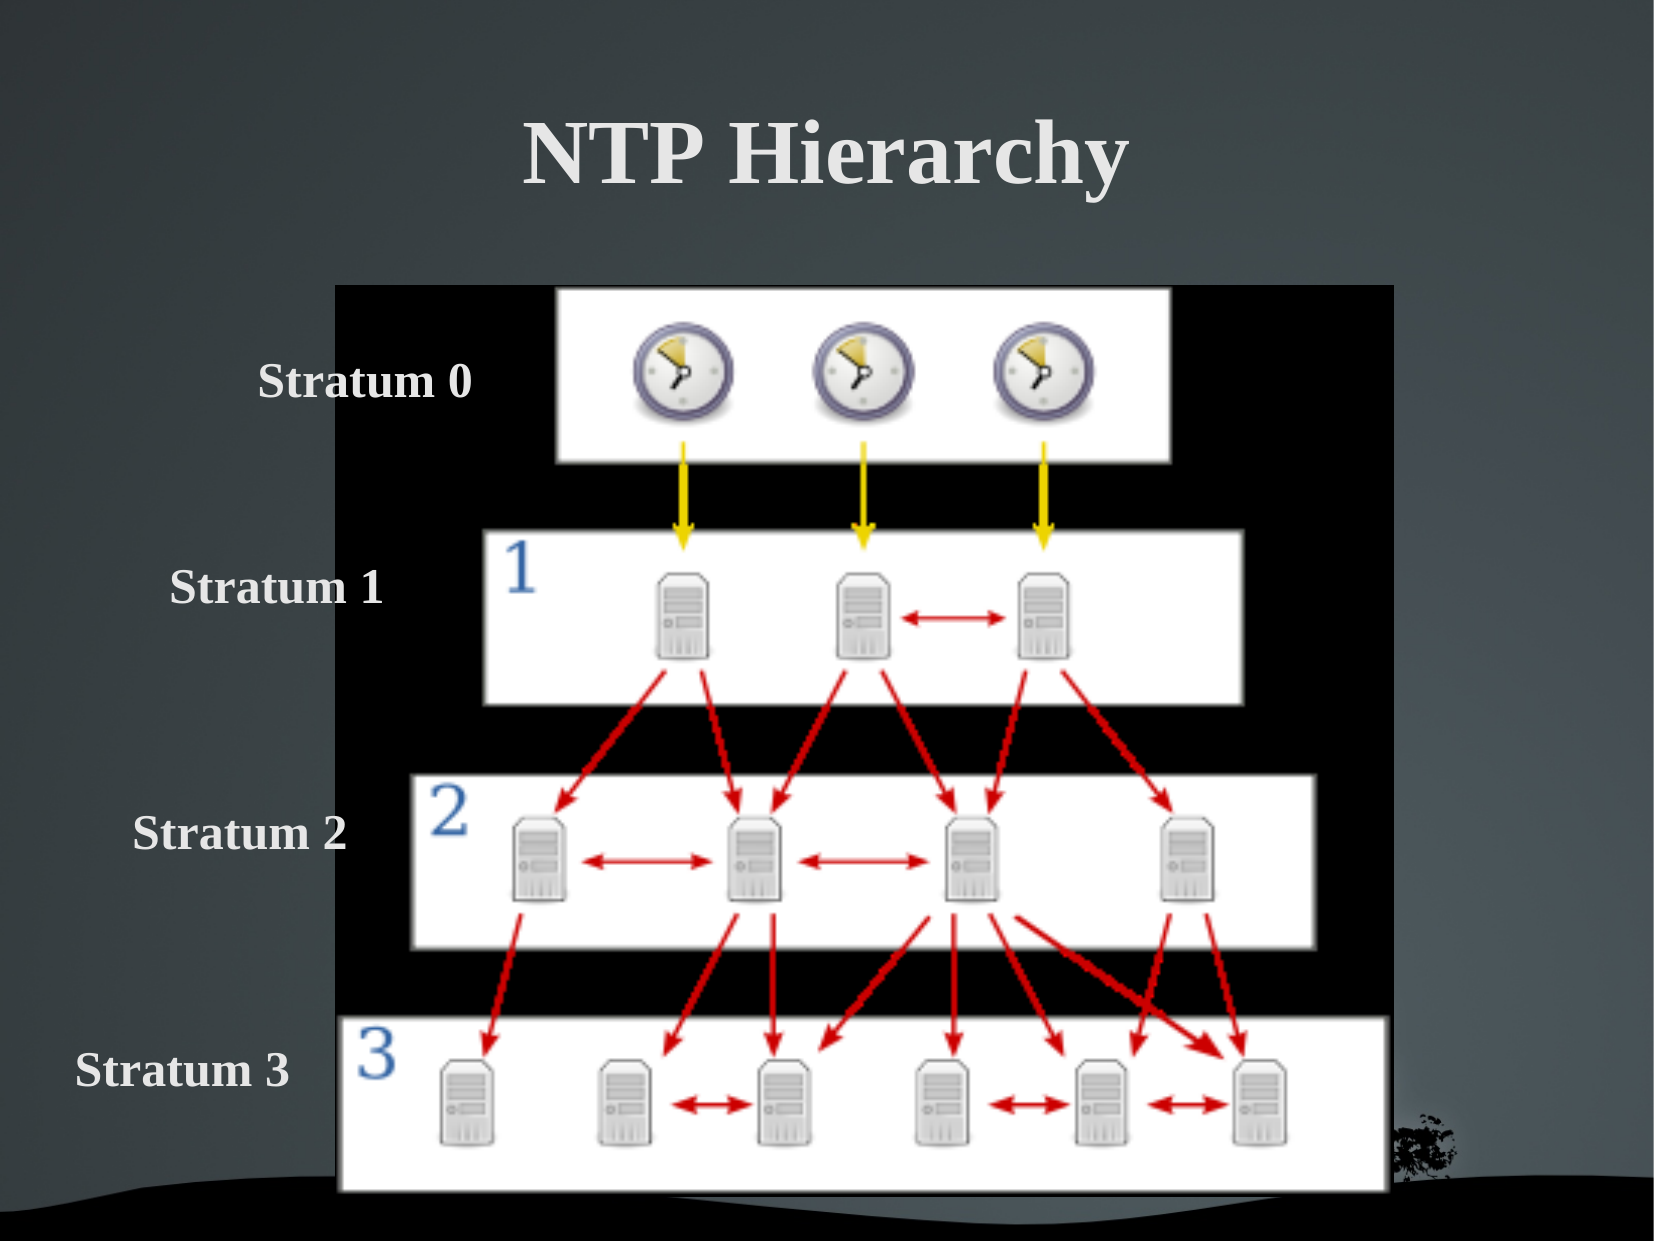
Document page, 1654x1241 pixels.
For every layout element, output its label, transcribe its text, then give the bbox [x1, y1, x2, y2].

text_box Stratum 3 [56, 1041, 313, 1108]
text_box Stratum 2 [114, 805, 371, 871]
text_box Stratum 1 [151, 558, 408, 624]
picture [0, 0, 1654, 1241]
text_box Stratum 0 [239, 352, 496, 419]
title NTP Hierarchy [82, 49, 1571, 257]
